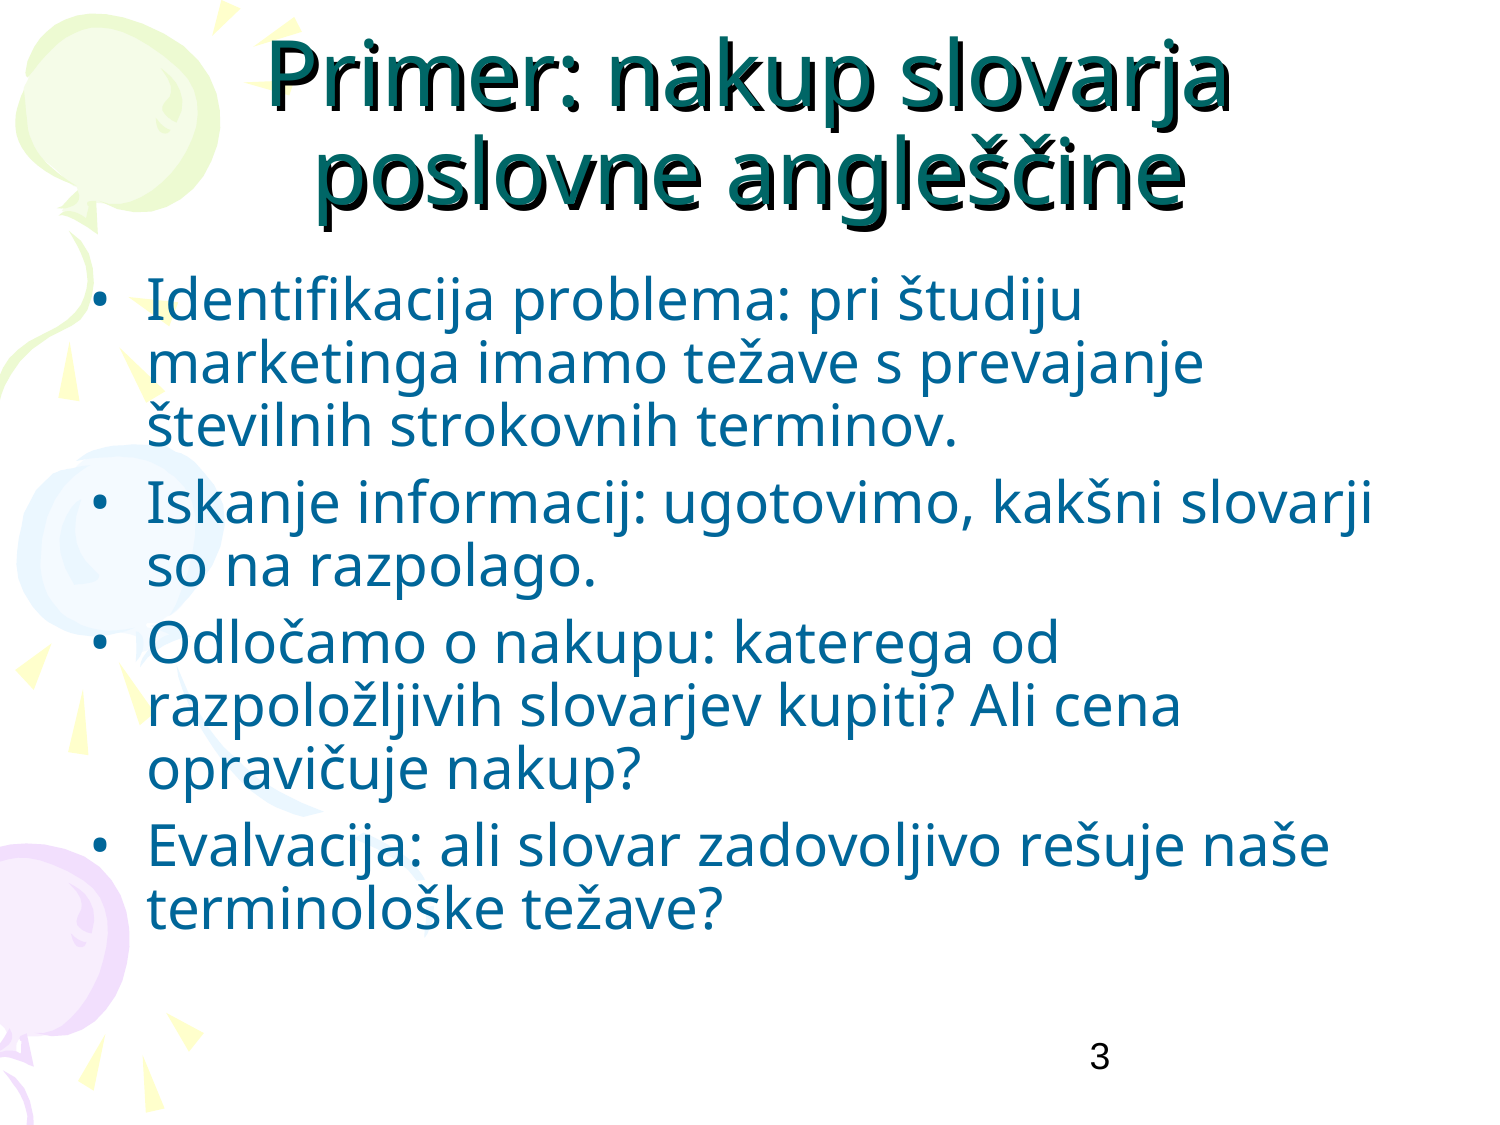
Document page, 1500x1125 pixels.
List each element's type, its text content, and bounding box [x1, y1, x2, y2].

list Identifikacija problema: pri študiju marketinga imamo težave s prevajanje številnih strokovnih terminov. Iskanje informacij: ugotovimo, kakšni slovarji so na razpolago. Odločamo o nakupu: katerega od razpoložljivih slovarjev kupiti? Ali cena opravičuje nakup? Evalvacija: ali slovar zadovoljivo rešuje naše terminološke težave? [75, 262, 1426, 1087]
title Primer: nakup slovarja poslovne angleščine [72, 16, 1426, 233]
